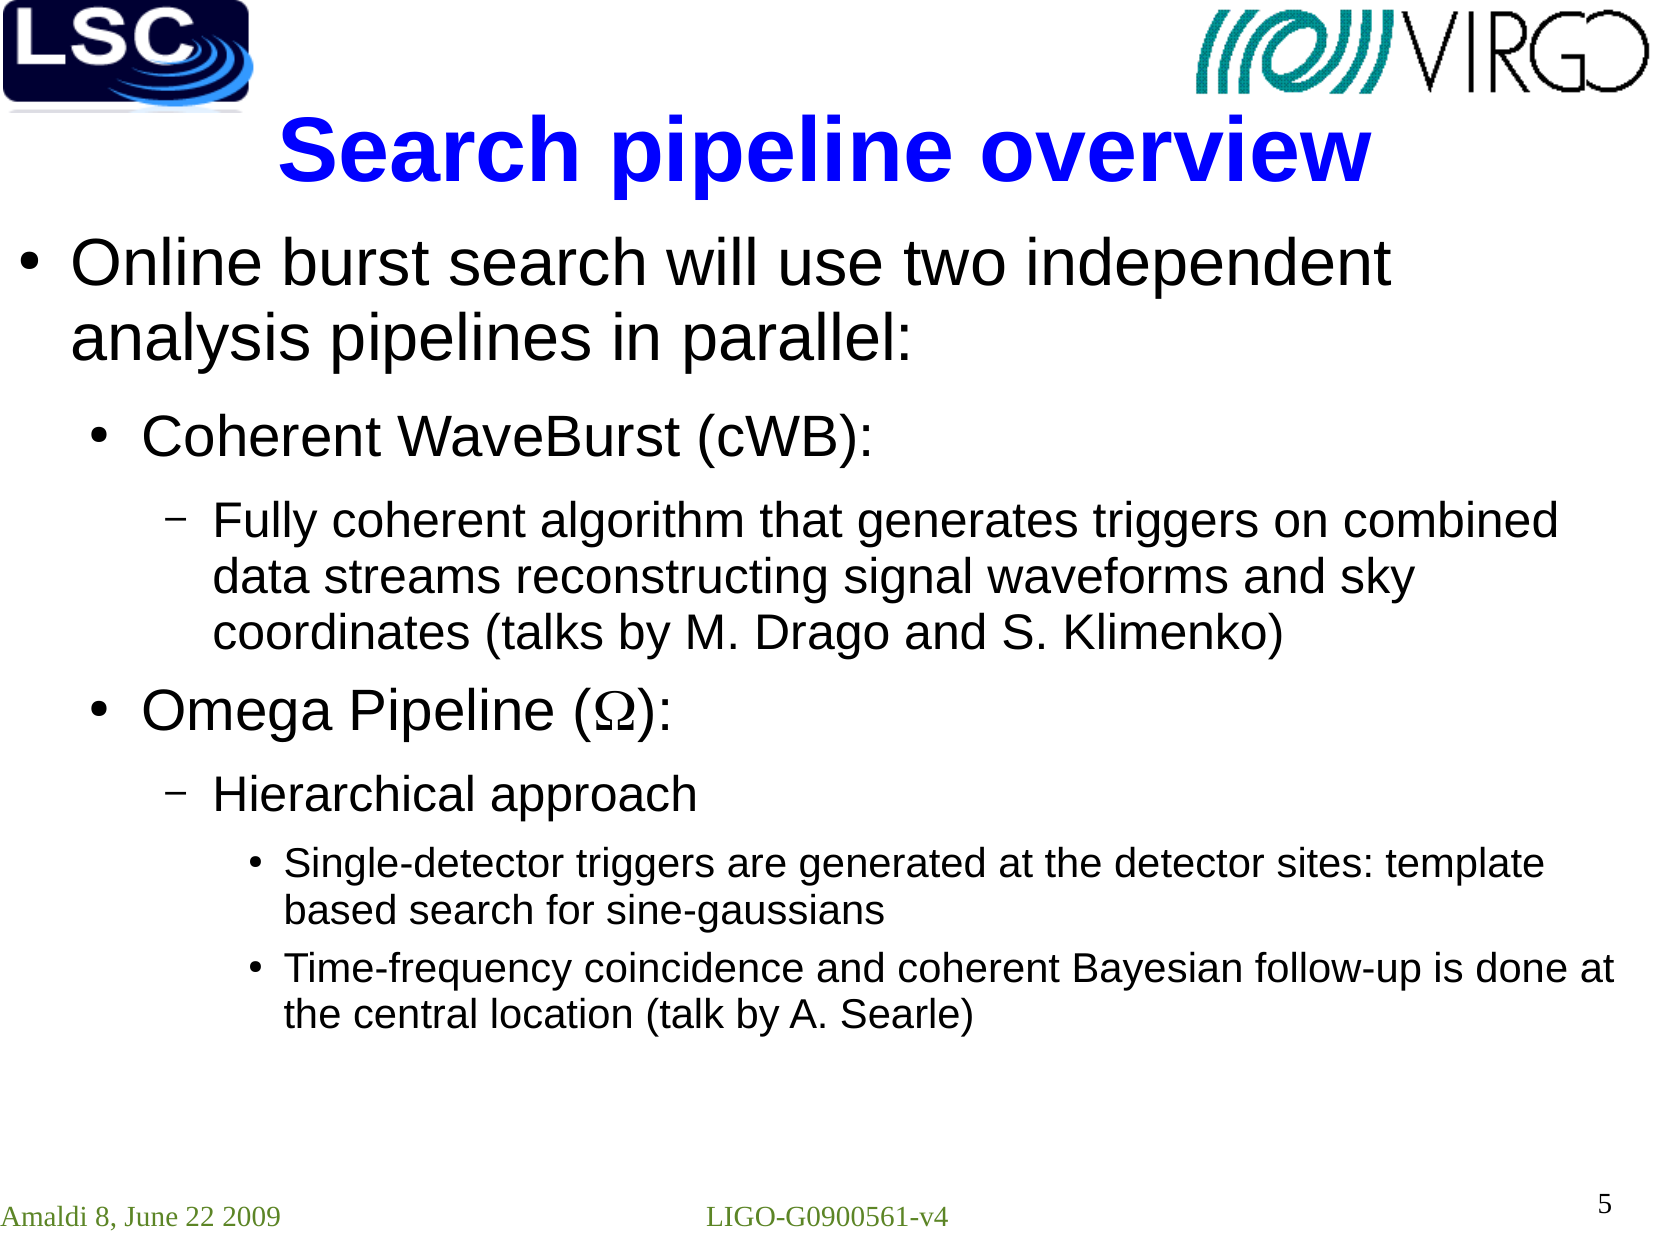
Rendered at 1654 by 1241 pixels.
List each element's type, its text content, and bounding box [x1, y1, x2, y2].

title Search pipeline overview [0, 75, 1651, 225]
picture [3, 0, 263, 75]
picture [1184, 0, 1654, 102]
list Online burst search will use two independent analysis pipelines in parallel: Coherent WaveBurst (cWB): Fully coherent algorithm that generates triggers on combined data streams reconstructing signal waveforms and sky coordinates (talks by M. Drago and S. Klimenko) Omega Pipeline (): Hierarchical approach Single-detector triggers are generated at the detector sites: template based search for sine-gaussians Time-frequency coincidence and coherent Bayesian follow-up is done at the central location (talk by A. Searle) [0, 225, 1651, 1163]
